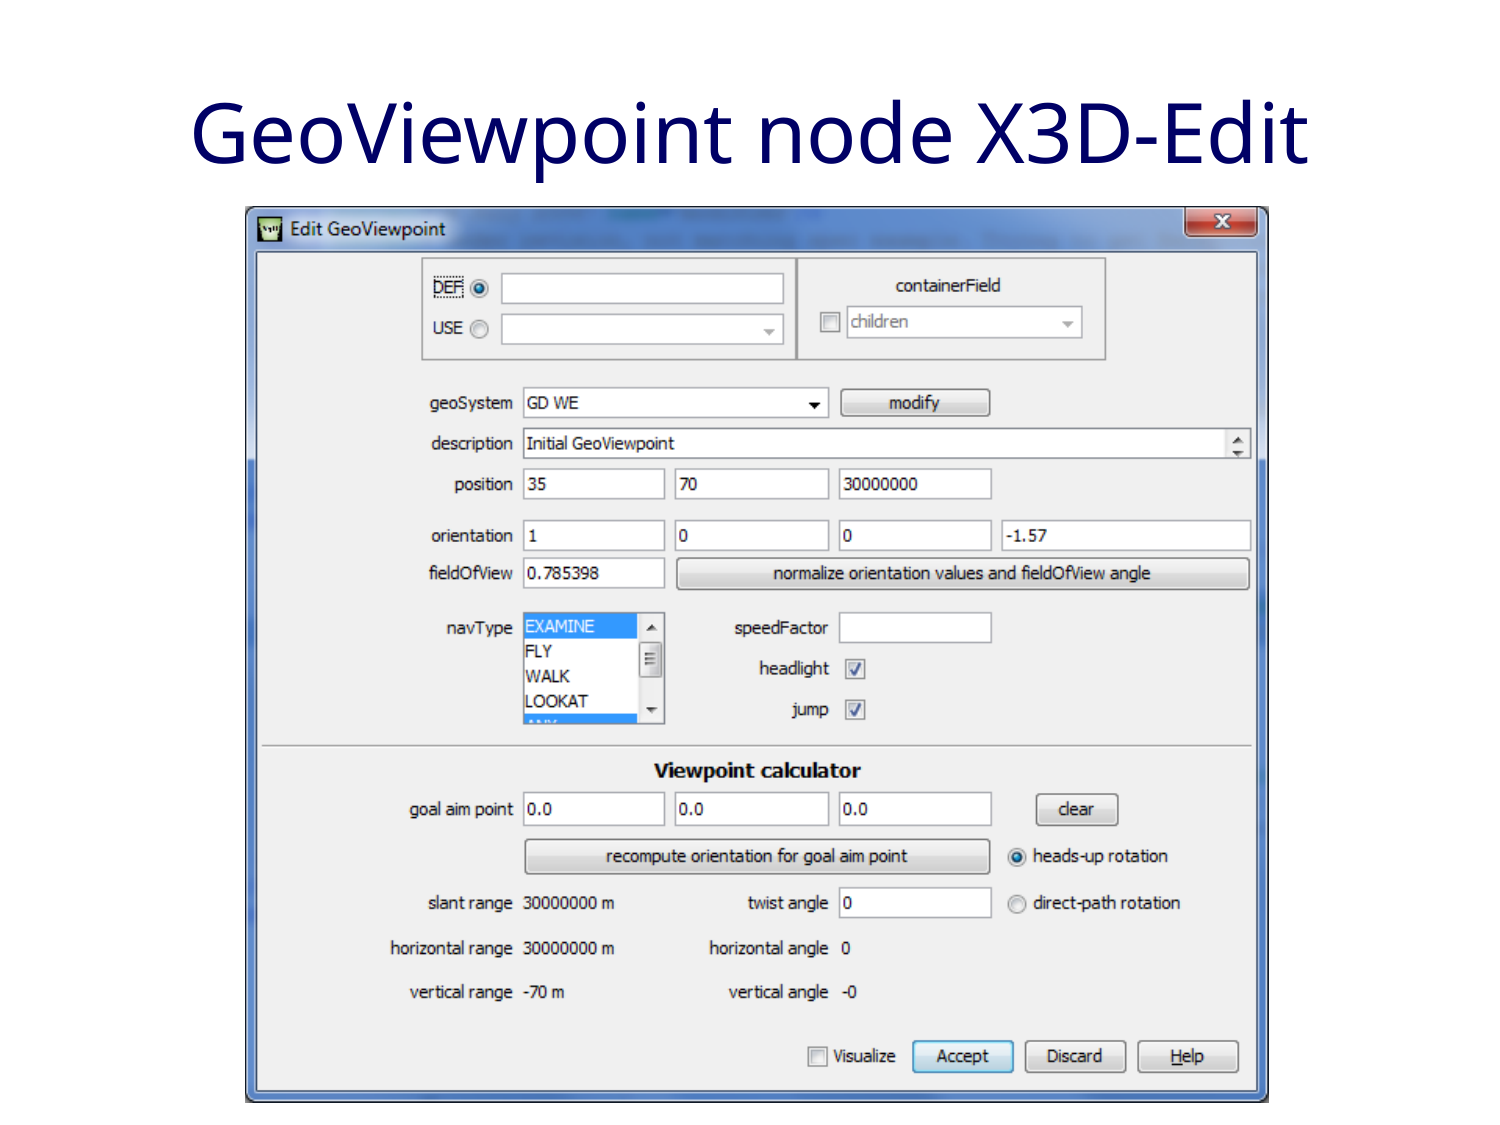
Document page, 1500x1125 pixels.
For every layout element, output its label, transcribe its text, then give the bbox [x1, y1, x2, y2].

picture [245, 206, 1269, 1103]
title GeoViewpoint node X3D-Edit [112, 37, 1388, 226]
